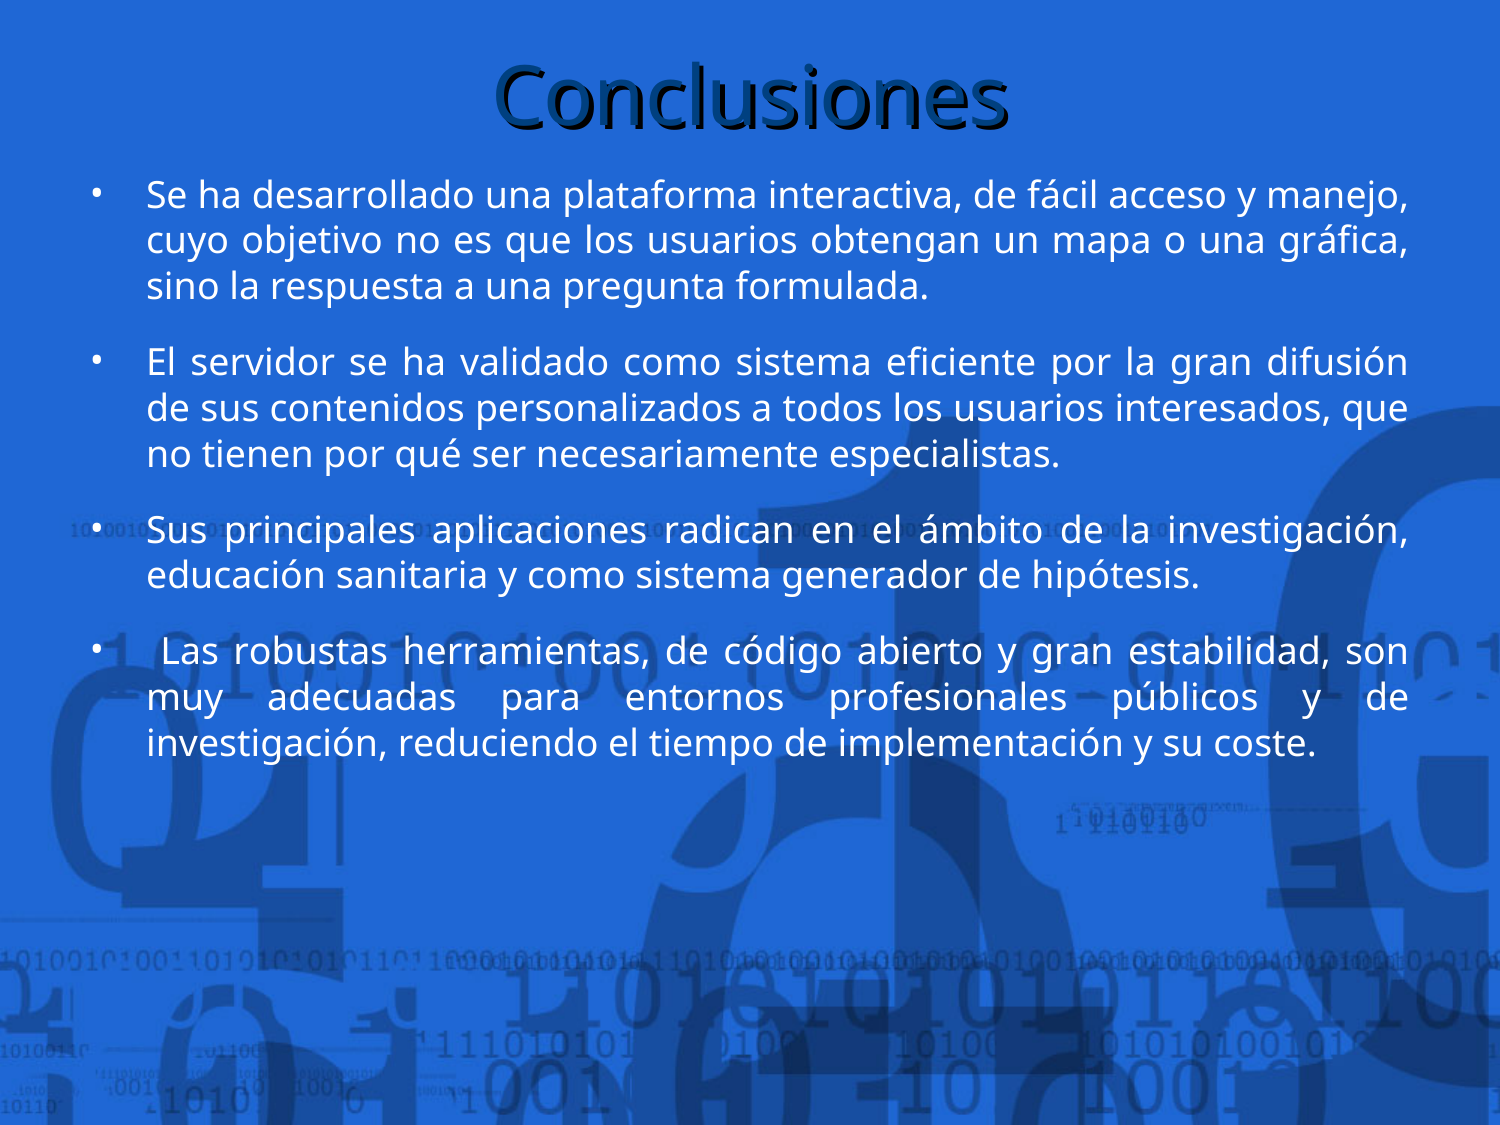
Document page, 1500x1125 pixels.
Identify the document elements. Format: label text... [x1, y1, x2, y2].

title Conclusiones [75, 21, 1426, 163]
picture [0, 0, 1500, 1125]
list Se ha desarrollado una plataforma interactiva, de fácil acceso y manejo, cuyo objetivo no es que los usuarios obtengan un mapa o una gráfica, sino la respuesta a una pregunta formulada. El servidor se ha validado como sistema eficiente por la gran difusión de sus contenidos personalizados a todos los usuarios interesados, que no tienen por qué ser necesariamente especialistas. Sus principales aplicaciones radican en el ámbito de la investigación, educación sanitaria y como sistema generador de hipótesis. Las robustas herramientas, de código abierto y gran estabilidad, son muy adecuadas para entornos profesionales públicos y de investigación, reduciendo el tiempo de implementación y su coste. [75, 163, 1426, 1046]
